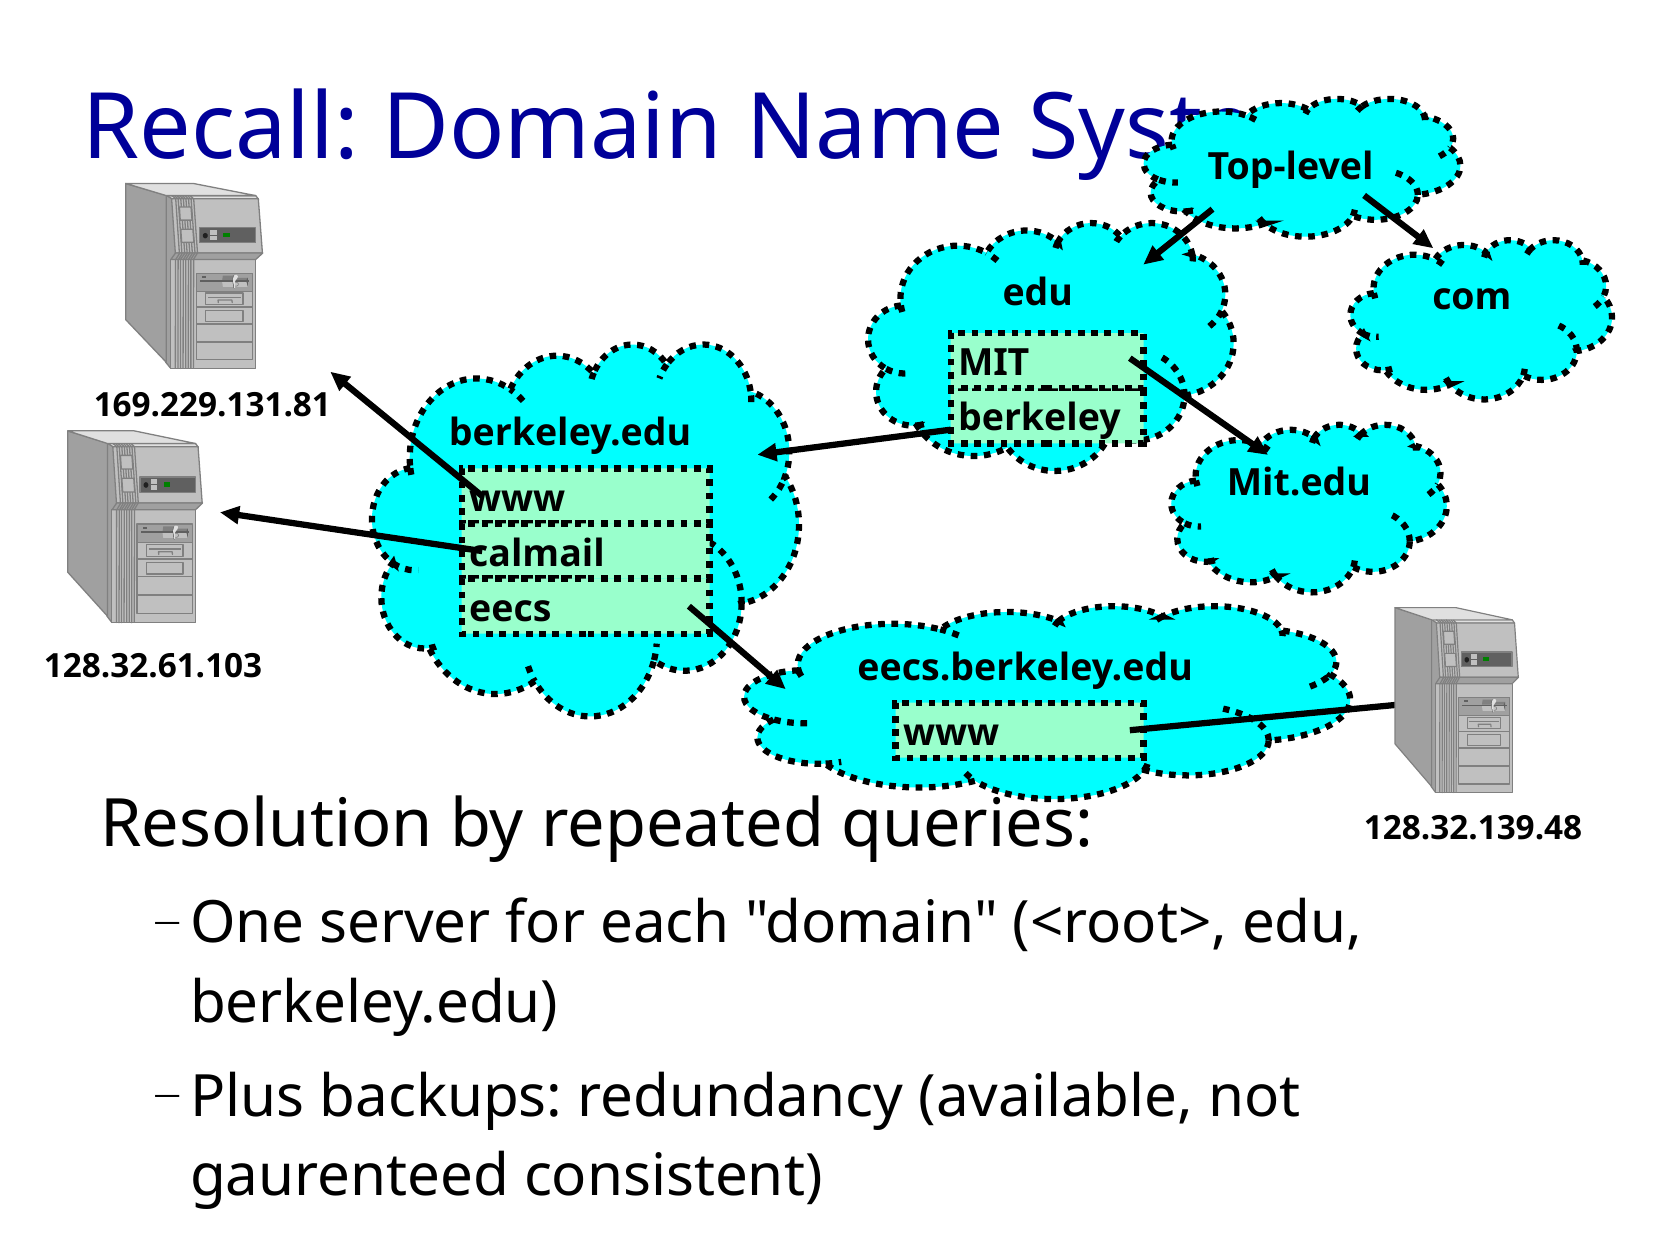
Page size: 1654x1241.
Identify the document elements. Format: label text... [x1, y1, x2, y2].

text_box Mit.edu [1171, 424, 1447, 593]
picture [66, 429, 205, 625]
text_box berkeley.edu [375, 539, 729, 717]
title Recall: Domain Name System [82, 29, 1571, 218]
text_box edu [1144, 373, 1185, 440]
list Resolution by repeated queries: One server for each "domain" (<root>, edu, berkeley.edu) Plus backups: redundancy (available, not gaurenteed consistent) [64, 775, 1576, 1241]
text_box www [895, 702, 1144, 758]
text_box eecs [461, 578, 710, 634]
text_box 169.229.131.81 [86, 375, 339, 431]
text_box edu [926, 434, 1105, 471]
text_box berkeley [950, 389, 1144, 444]
text_box 128.32.61.103 [36, 636, 270, 692]
text_box com [1350, 240, 1613, 400]
picture [124, 182, 265, 371]
text_box calmail [461, 523, 710, 578]
text_box berkeley.edu [371, 442, 461, 544]
text_box www [461, 468, 710, 523]
text_box 128.32.139.48 [1356, 798, 1590, 854]
text_box eecs.berkeley.edu [744, 606, 1351, 800]
picture [1393, 606, 1521, 795]
text_box edu [868, 223, 1234, 430]
text_box Top-level [1143, 98, 1461, 237]
text_box berkeley.edu [412, 344, 800, 639]
text_box MIT [950, 333, 1144, 389]
